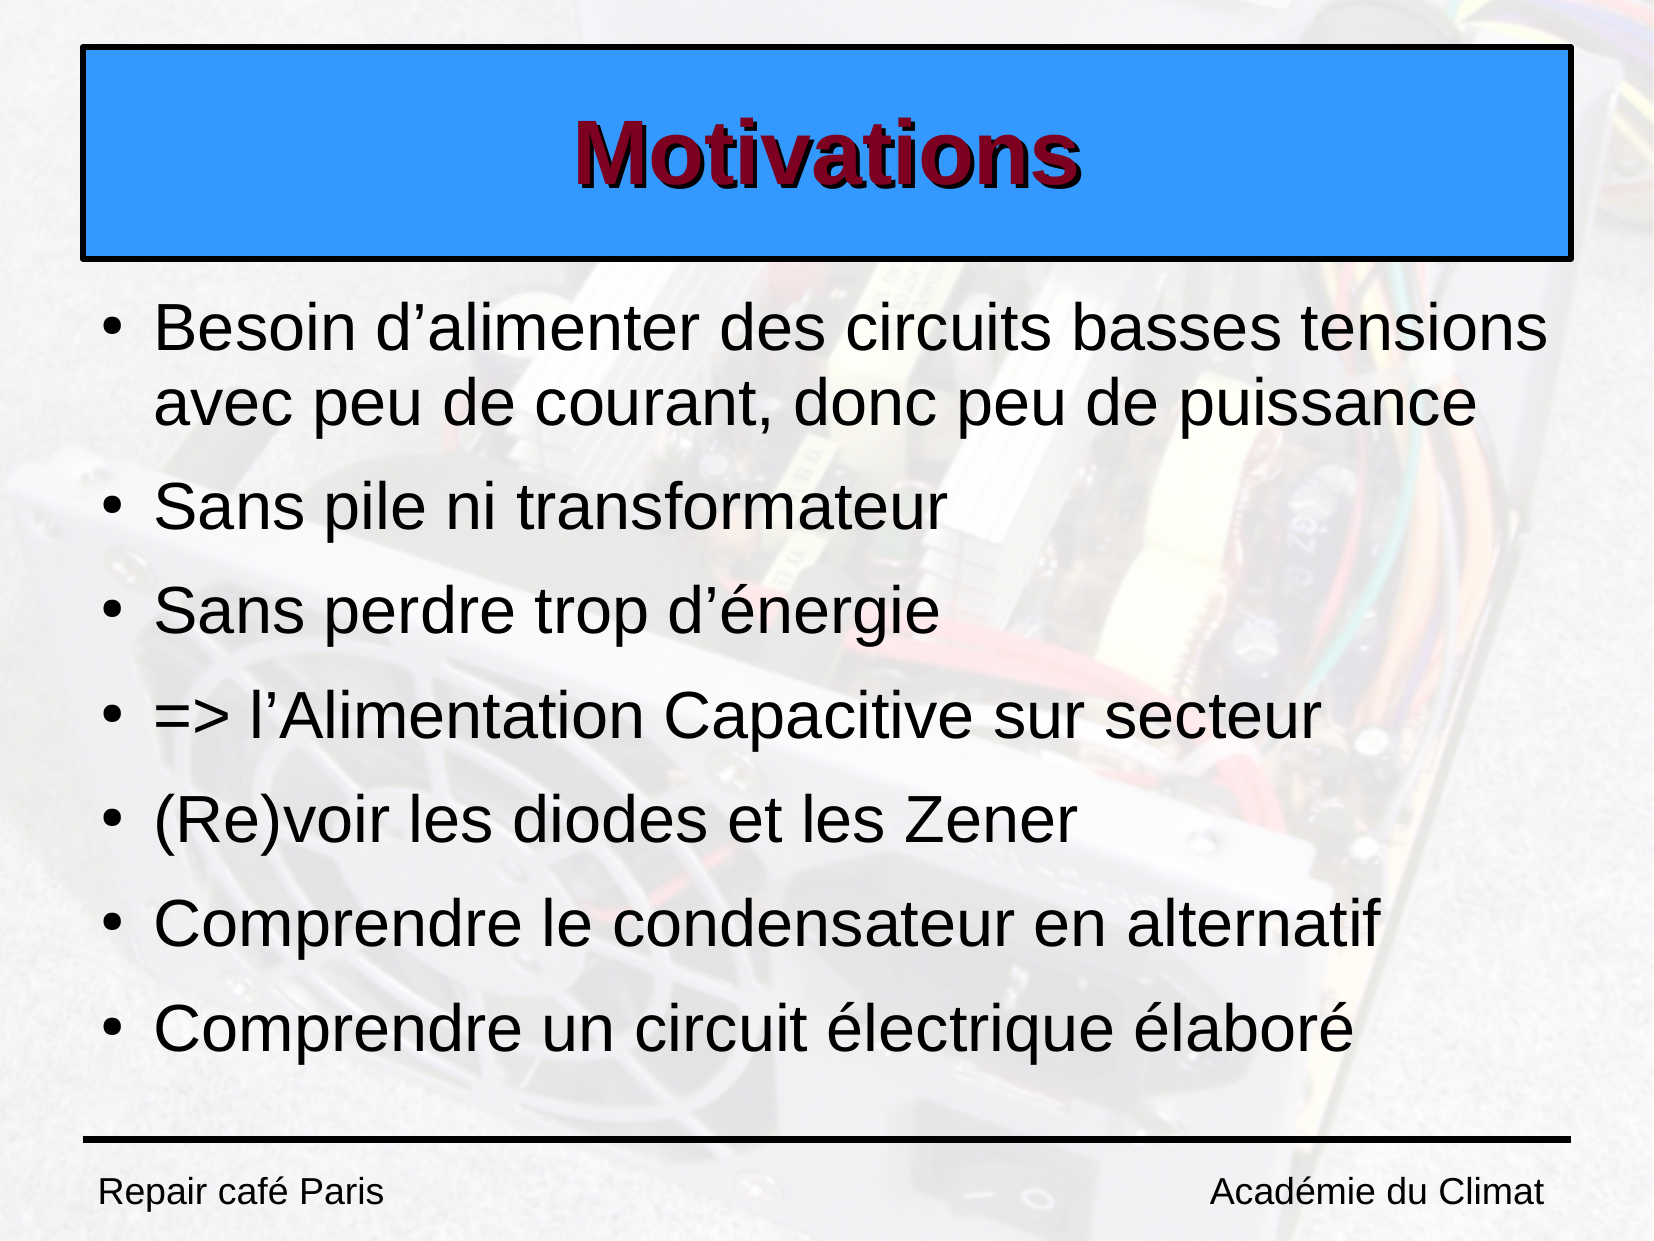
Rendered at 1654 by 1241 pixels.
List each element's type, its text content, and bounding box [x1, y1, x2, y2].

list Besoin d’alimenter des circuits basses tensions avec peu de courant, donc peu de puissance Sans pile ni transformateur Sans perdre trop d’énergie => l’Alimentation Capacitive sur secteur (Re)voir les diodes et les Zener Comprendre le condensateur en alternatif Comprendre un circuit électrique élaboré [82, 290, 1571, 1109]
text_box Repair café Paris Académie du Climat [82, 1163, 1571, 1220]
title Motivations [82, 47, 1571, 259]
picture [0, 0, 1654, 1241]
